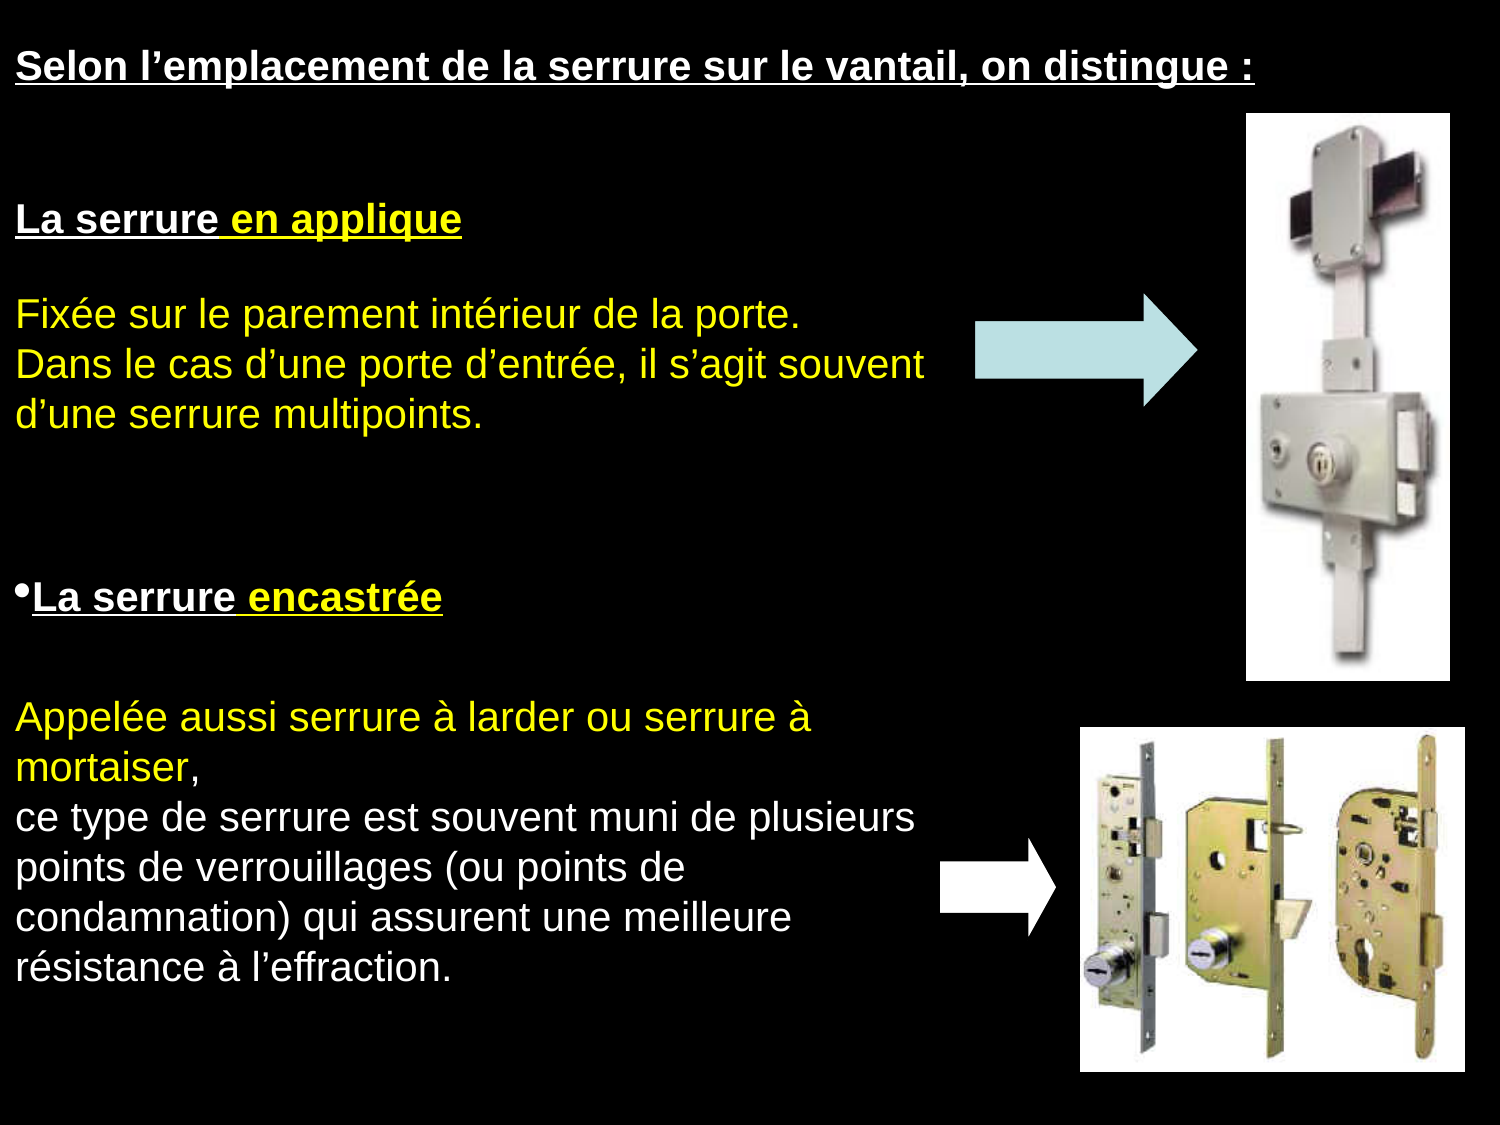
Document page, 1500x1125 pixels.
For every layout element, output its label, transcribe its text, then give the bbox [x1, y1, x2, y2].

text_box Appelée aussi serrure à larder ou serrure à mortaiser, ce type de serrure est souvent muni de plusieurs points de verrouillages (ou points de condamnation) qui assurent une meilleure résistance à l’effraction. [0, 682, 951, 997]
text_box Fixée sur le parement intérieur de la porte. Dans le cas d’une porte d’entrée, il s’agit souvent d’une serrure multipoints. [0, 279, 952, 444]
text_box La serrure en applique [0, 185, 489, 250]
picture [1246, 113, 1450, 681]
text_box La serrure encastrée [0, 563, 470, 628]
text_box [951, 834, 1058, 941]
text_box [974, 290, 1199, 409]
picture [1080, 727, 1465, 1072]
text_box Selon l’emplacement de la serrure sur le vantail, on distingue : [0, 31, 1270, 96]
